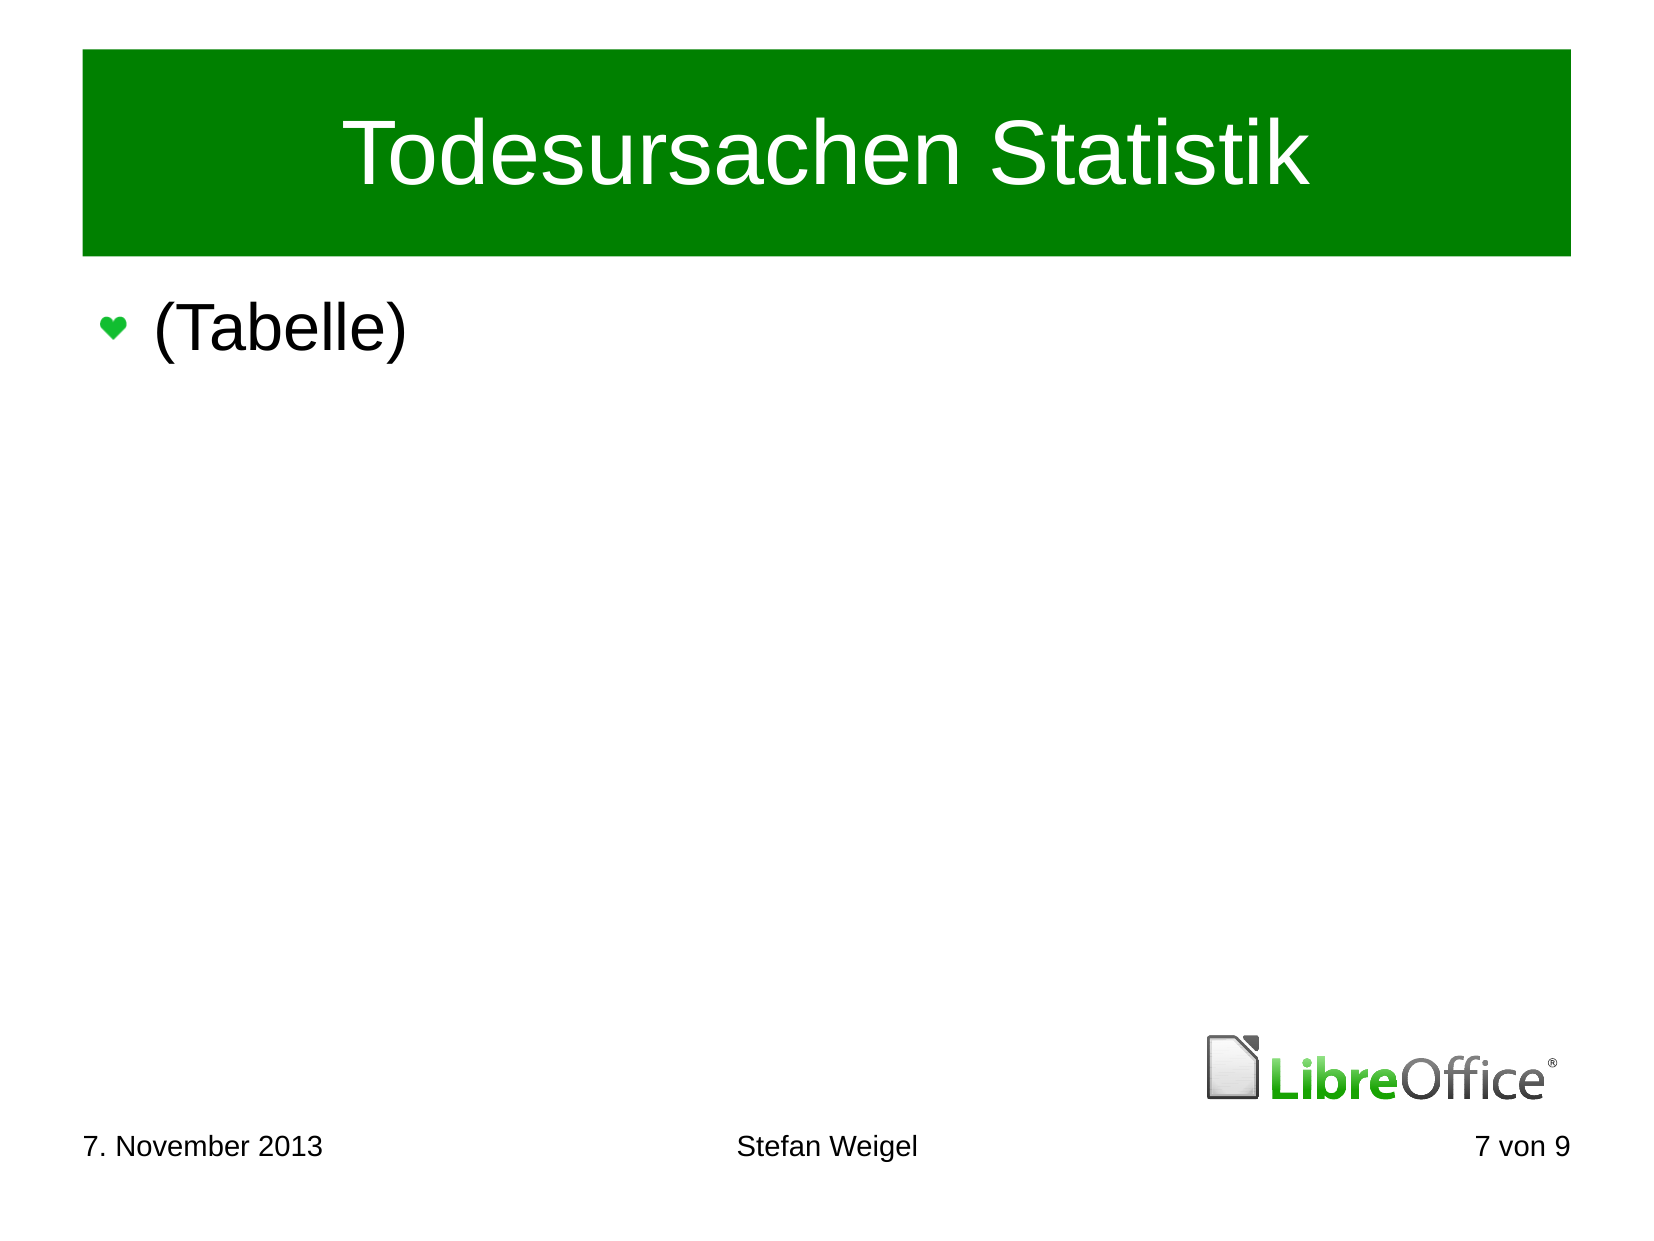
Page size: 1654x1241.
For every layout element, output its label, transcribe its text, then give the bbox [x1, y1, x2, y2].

list (Tabelle) [82, 290, 1538, 1010]
title Todesursachen Statistik [82, 49, 1571, 257]
